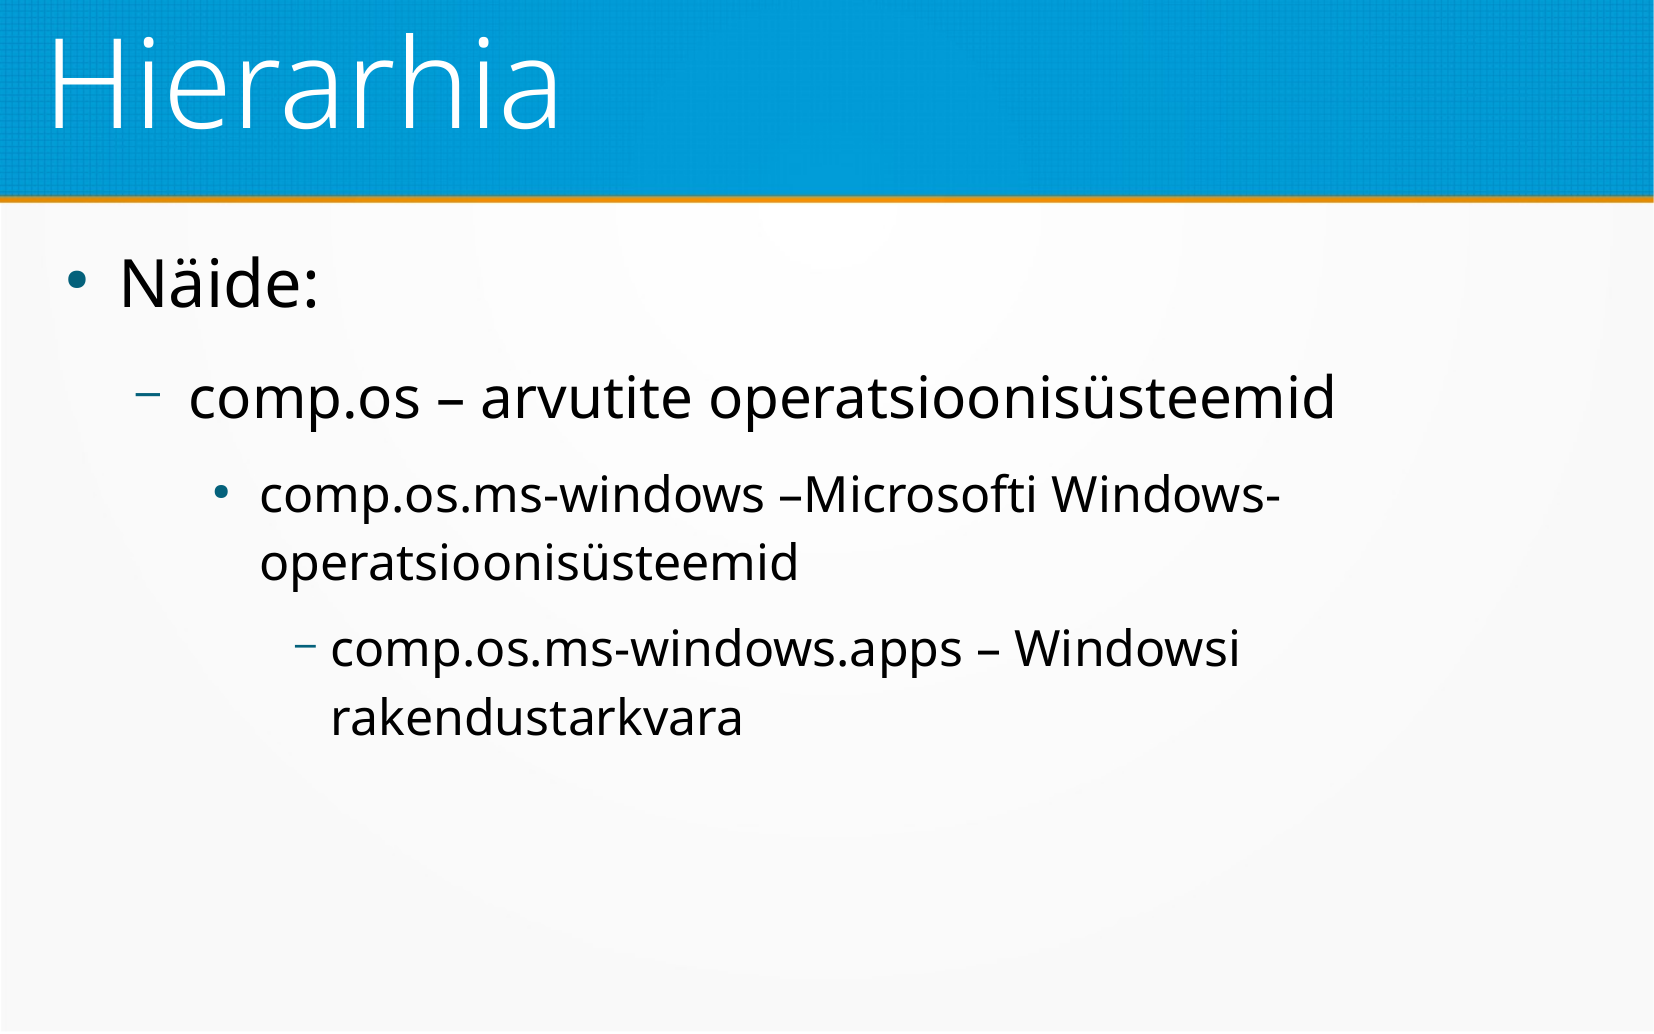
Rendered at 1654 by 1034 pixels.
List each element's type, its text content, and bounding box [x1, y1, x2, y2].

title Hierarhia [43, 0, 1619, 166]
picture [0, 195, 1654, 1034]
list Näide: comp.os – arvutite operatsioonisüsteemid comp.os.ms-windows –Microsofti Windows-operatsioonisüsteemid comp.os.ms-windows.apps – Windowsi rakendustarkvara [47, 236, 1607, 1002]
